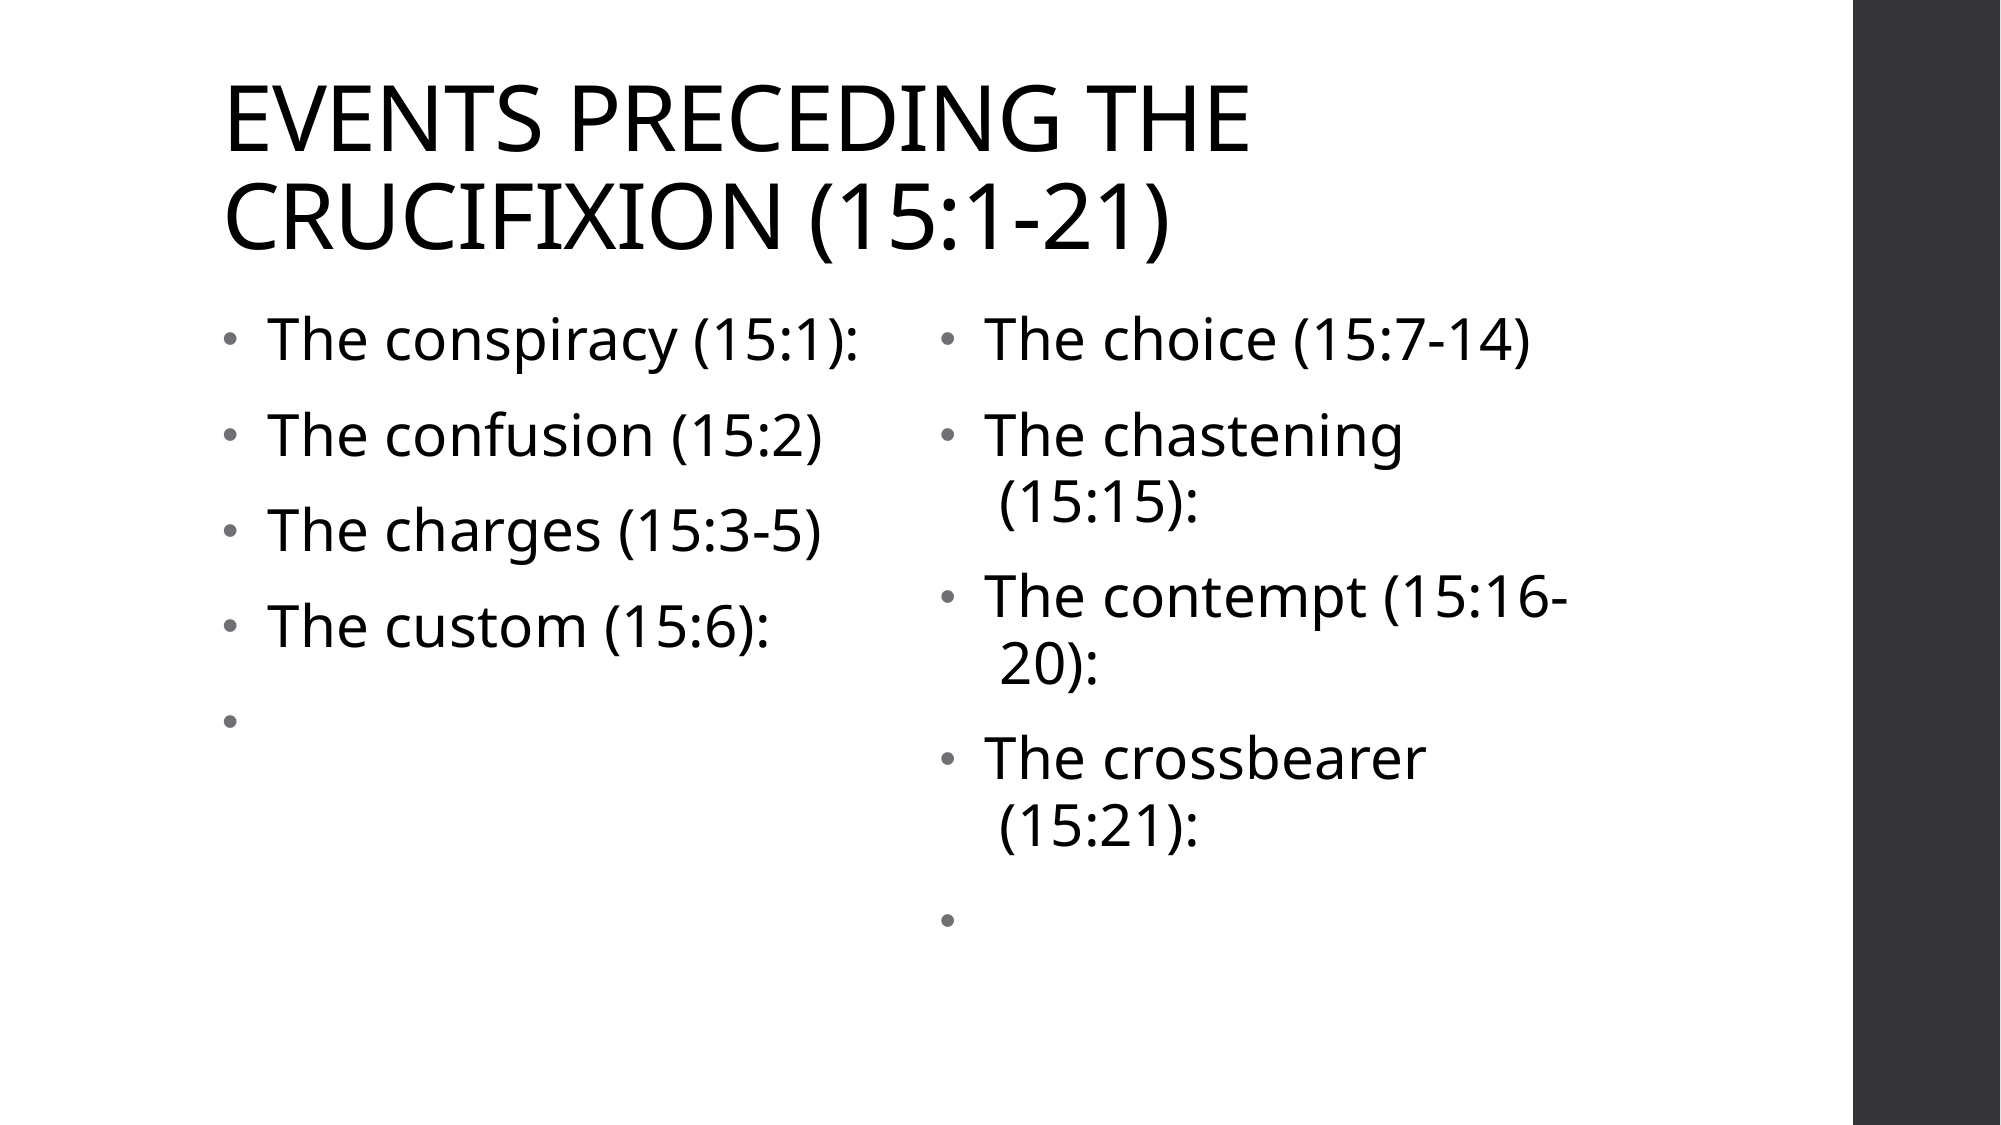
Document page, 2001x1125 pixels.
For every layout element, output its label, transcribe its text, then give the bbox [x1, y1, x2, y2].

title EVENTS PRECEDING THE CRUCIFIXION (15:1-21) [206, 60, 1797, 278]
list The conspiracy (15:1): The confusion (15:2) The charges (15:3-5) The custom (15:6): [207, 299, 900, 1014]
list The choice (15:7-14) The chastening (15:15): The contempt (15:16-20): The crossbearer (15:21): [924, 299, 1617, 1014]
